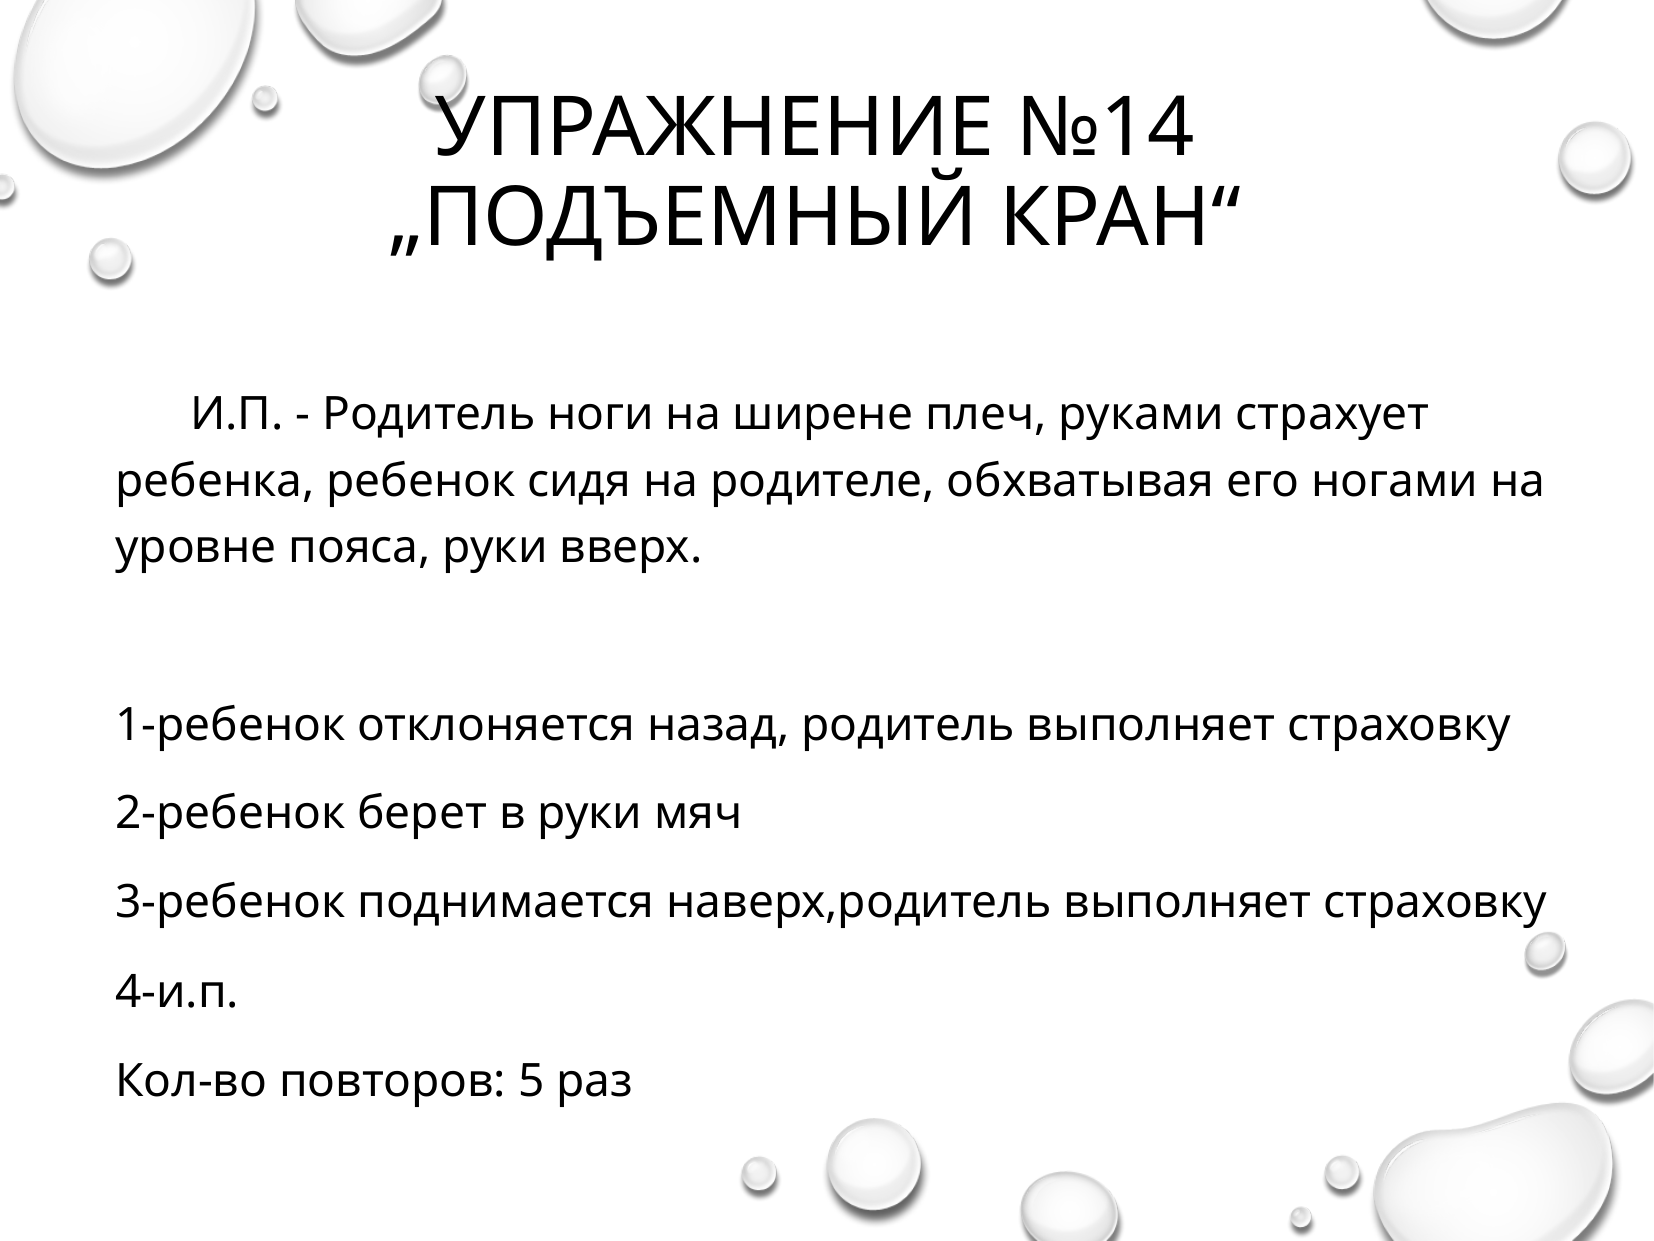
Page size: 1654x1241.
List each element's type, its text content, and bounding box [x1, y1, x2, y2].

title Упражнение №14 „Подъемный кран“ [188, 76, 1442, 246]
subtitle И.П. - Родитель ноги на ширене плеч, руками страхует ребенка, ребенок сидя на родителе, обхватывая его ногами на уровне пояса, руки вверх. 1-ребенок отклоняется назад, родитель выполняет страховку 2-ребенок берет в руки мяч 3-ребенок поднимается наверх,родитель выполняет страховку 4-и.п. Кол-во повторов: 5 раз [94, 289, 1573, 1189]
